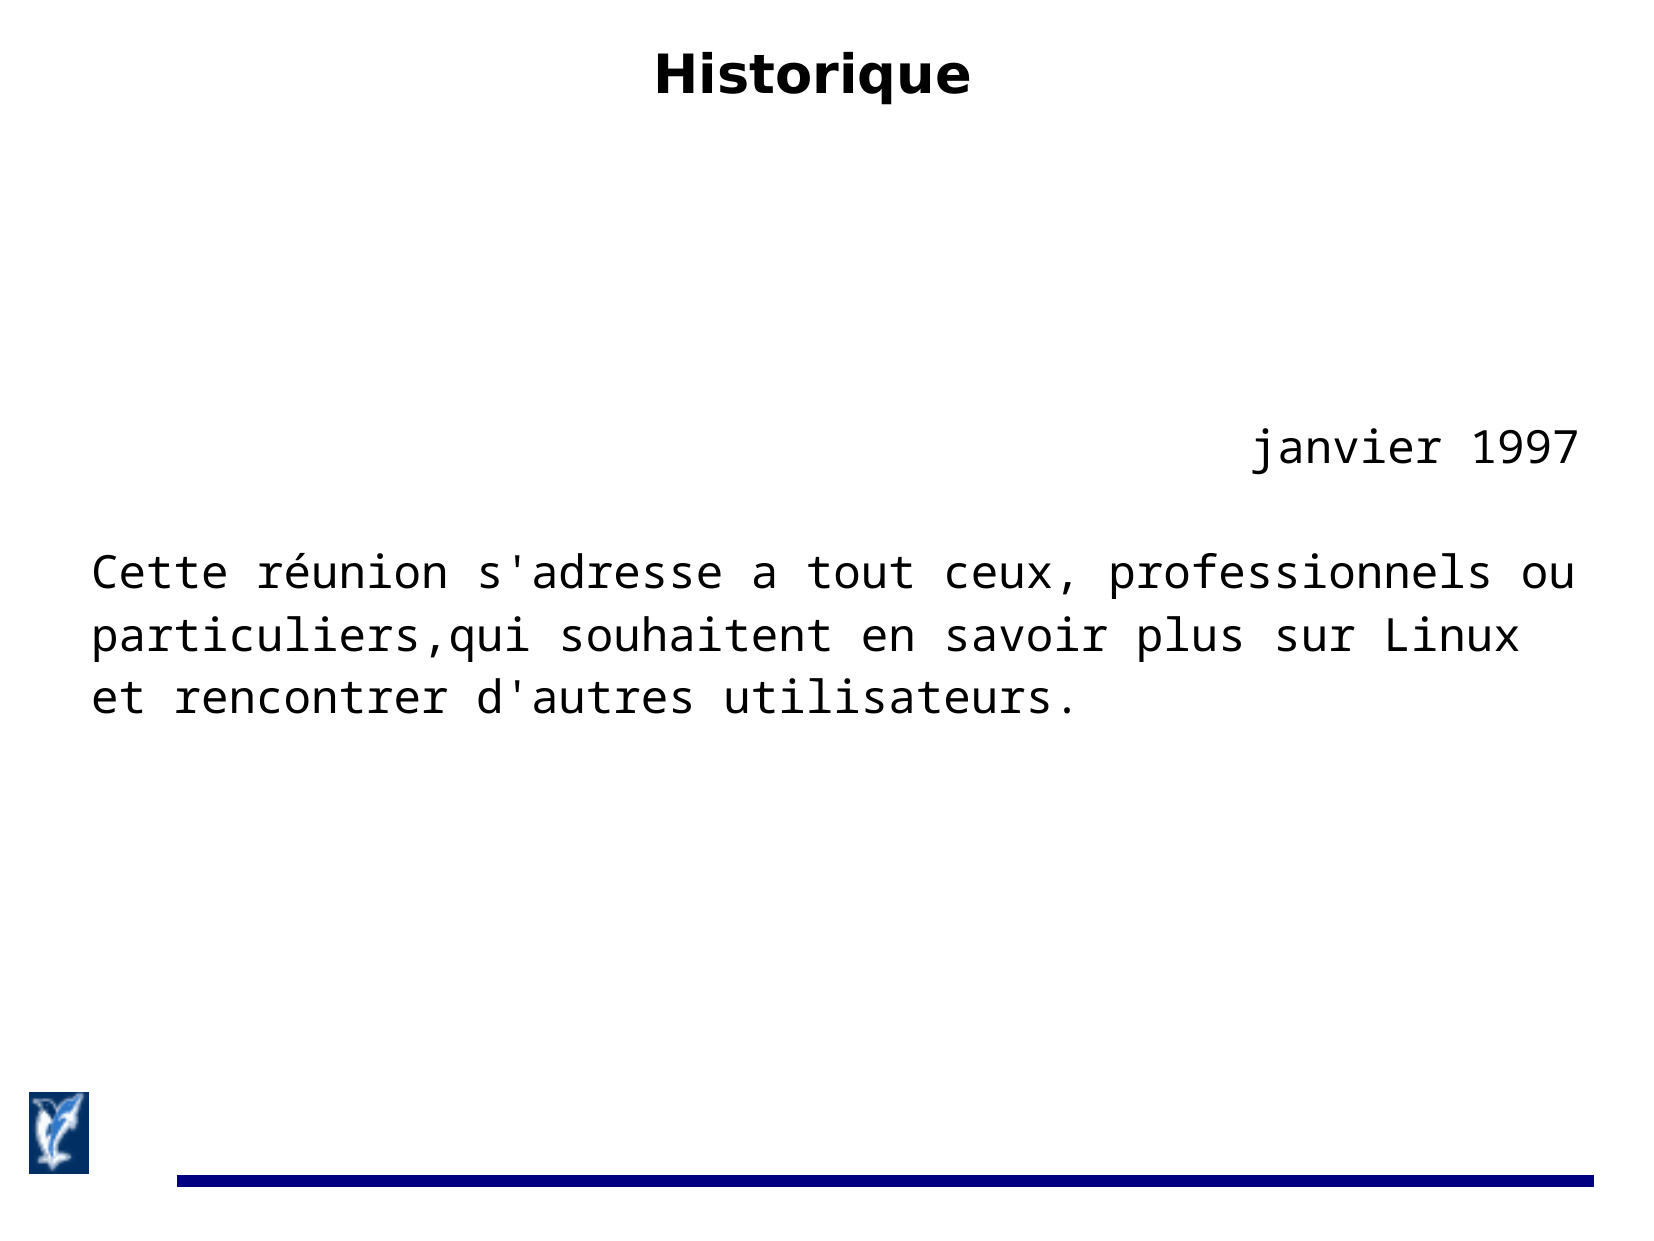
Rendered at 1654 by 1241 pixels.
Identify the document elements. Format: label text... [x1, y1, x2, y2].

picture [29, 1092, 89, 1174]
text_box janvier 1997 Cette réunion s'adresse a tout ceux, professionnels ou particuliers,qui souhaitent en savoir plus sur Linux et rencontrer d'autres utilisateurs. [76, 407, 1595, 742]
text_box Historique [31, 36, 1595, 202]
